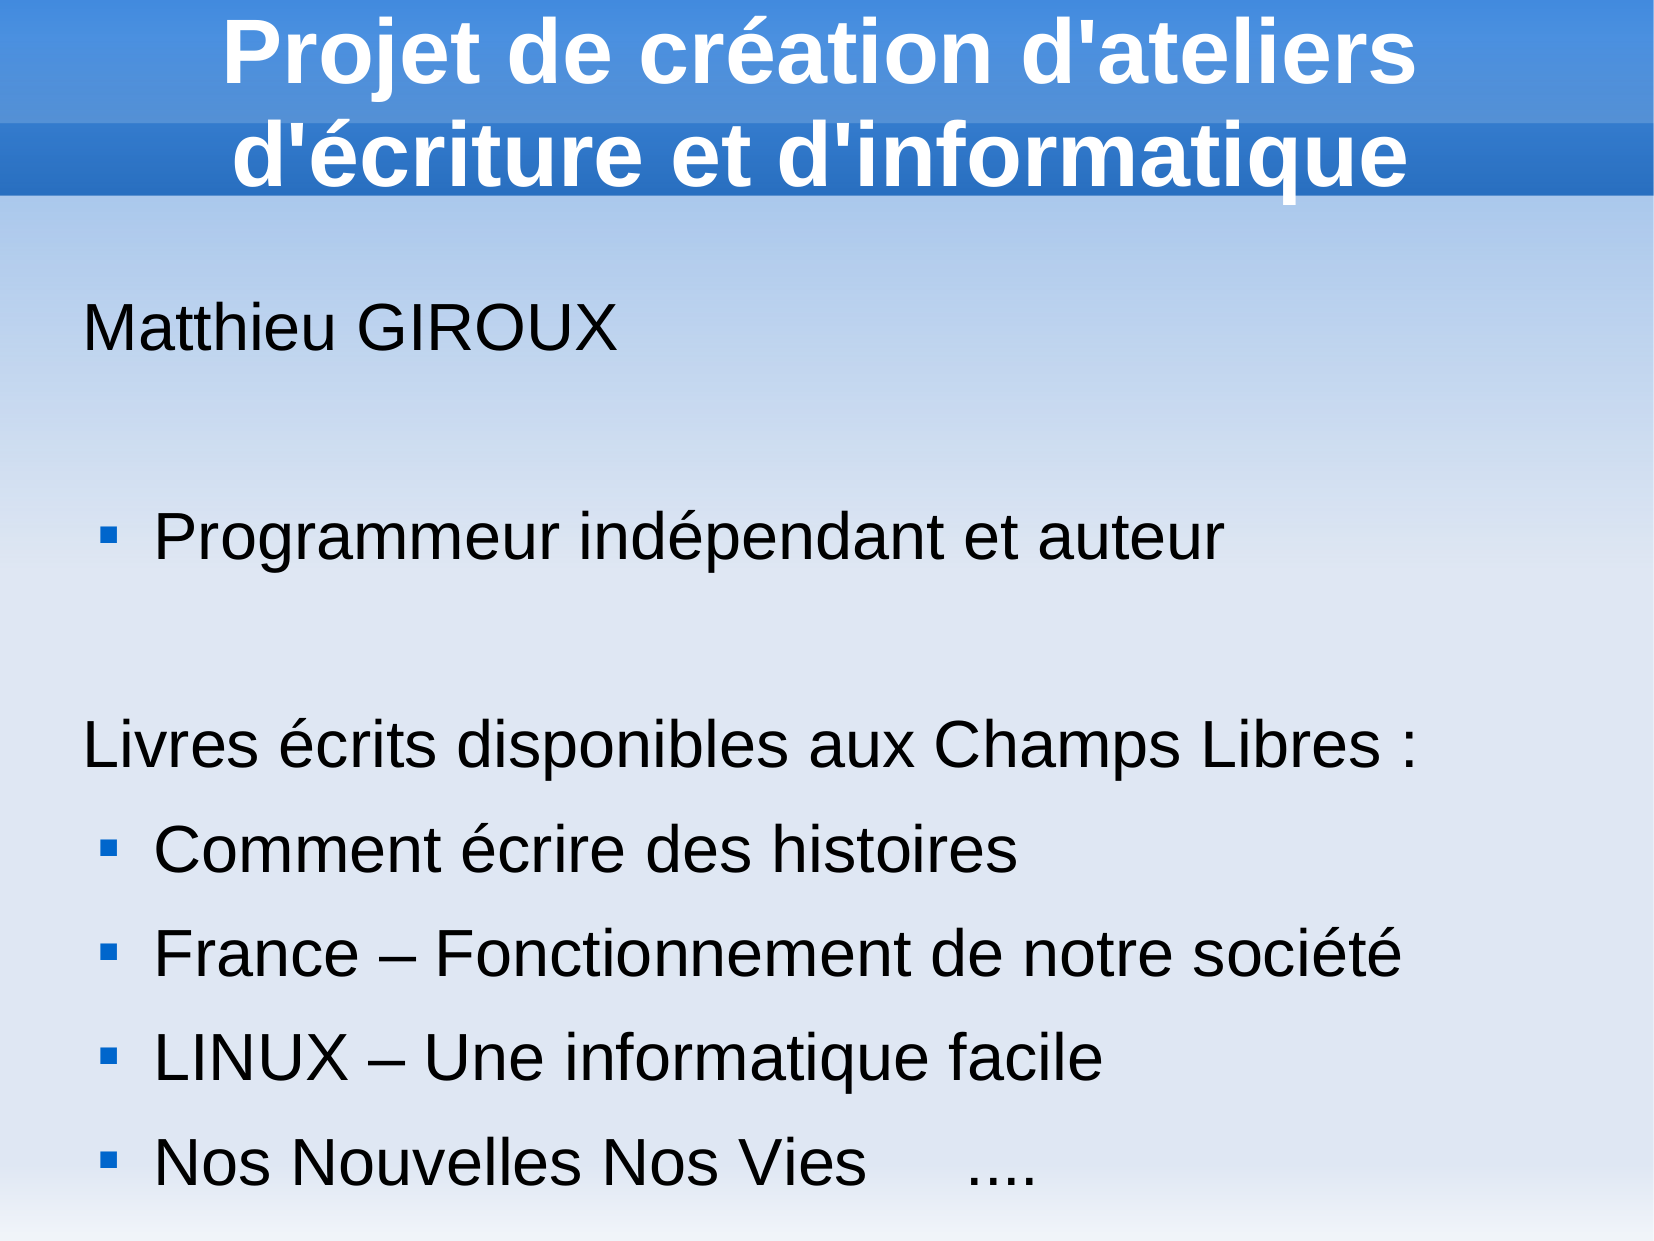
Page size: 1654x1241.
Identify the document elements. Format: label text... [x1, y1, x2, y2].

list Matthieu GIROUX Programmeur indépendant et auteur Livres écrits disponibles aux Champs Libres : Comment écrire des histoires France – Fonctionnement de notre société LINUX – Une informatique facile Nos Nouvelles Nos Vies .... [82, 290, 1571, 1200]
picture [0, 0, 1654, 1241]
title Projet de création d'ateliers d'écriture et d'informatique [76, 0, 1565, 208]
